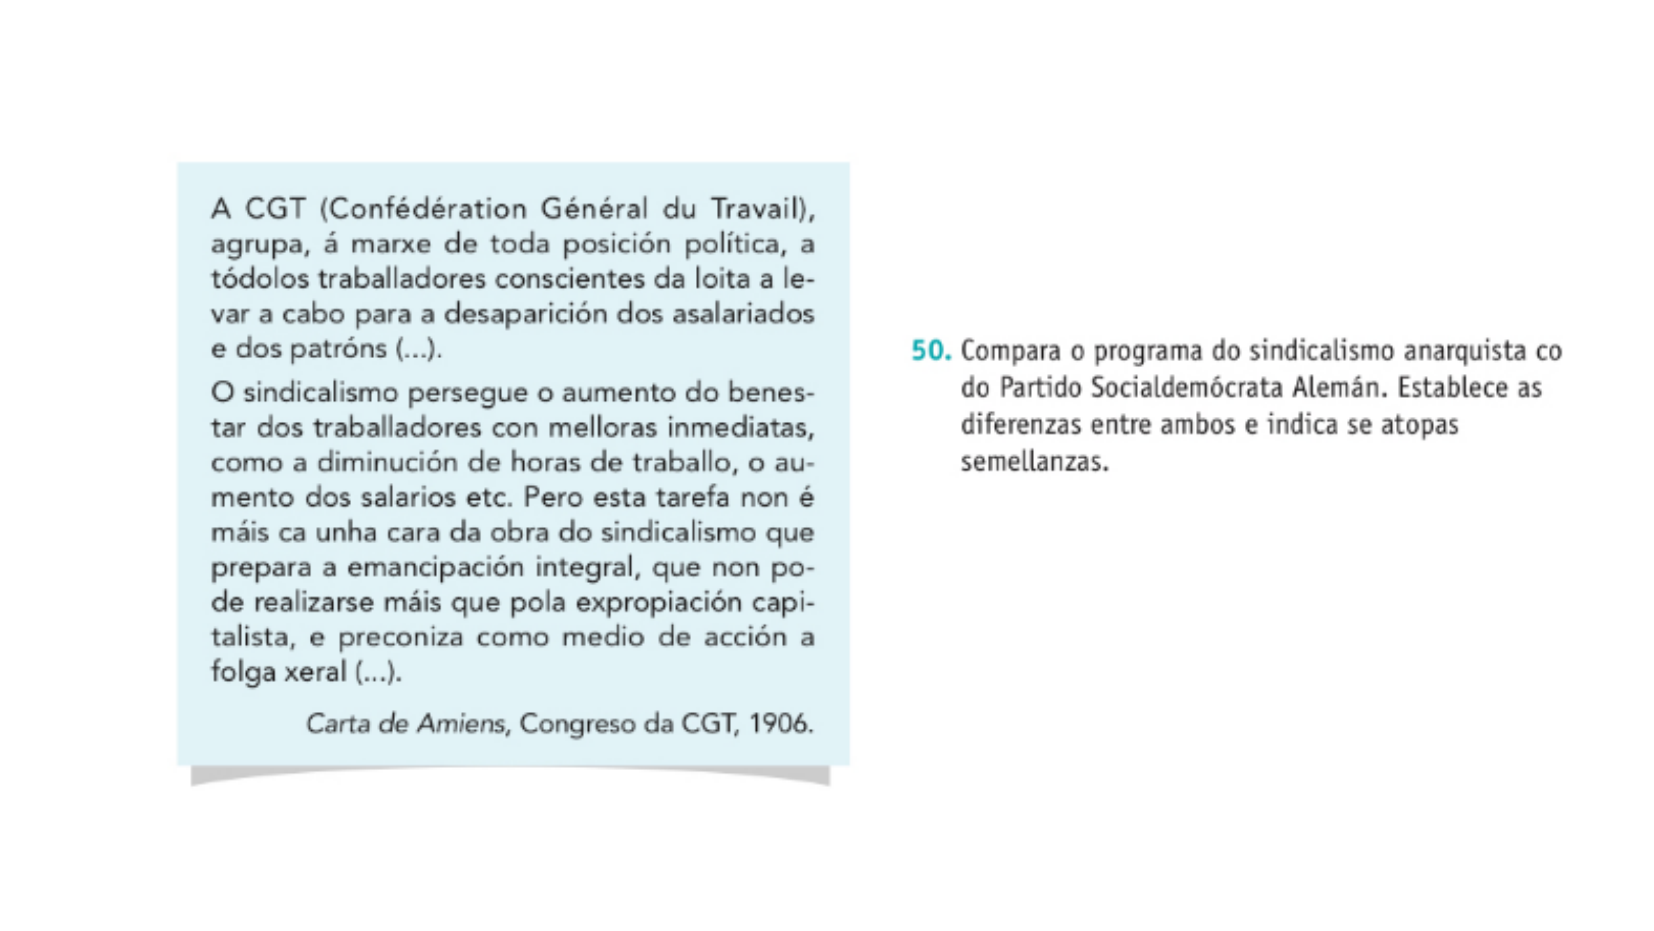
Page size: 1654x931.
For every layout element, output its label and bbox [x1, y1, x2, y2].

picture [160, 152, 886, 791]
picture [889, 324, 1595, 502]
